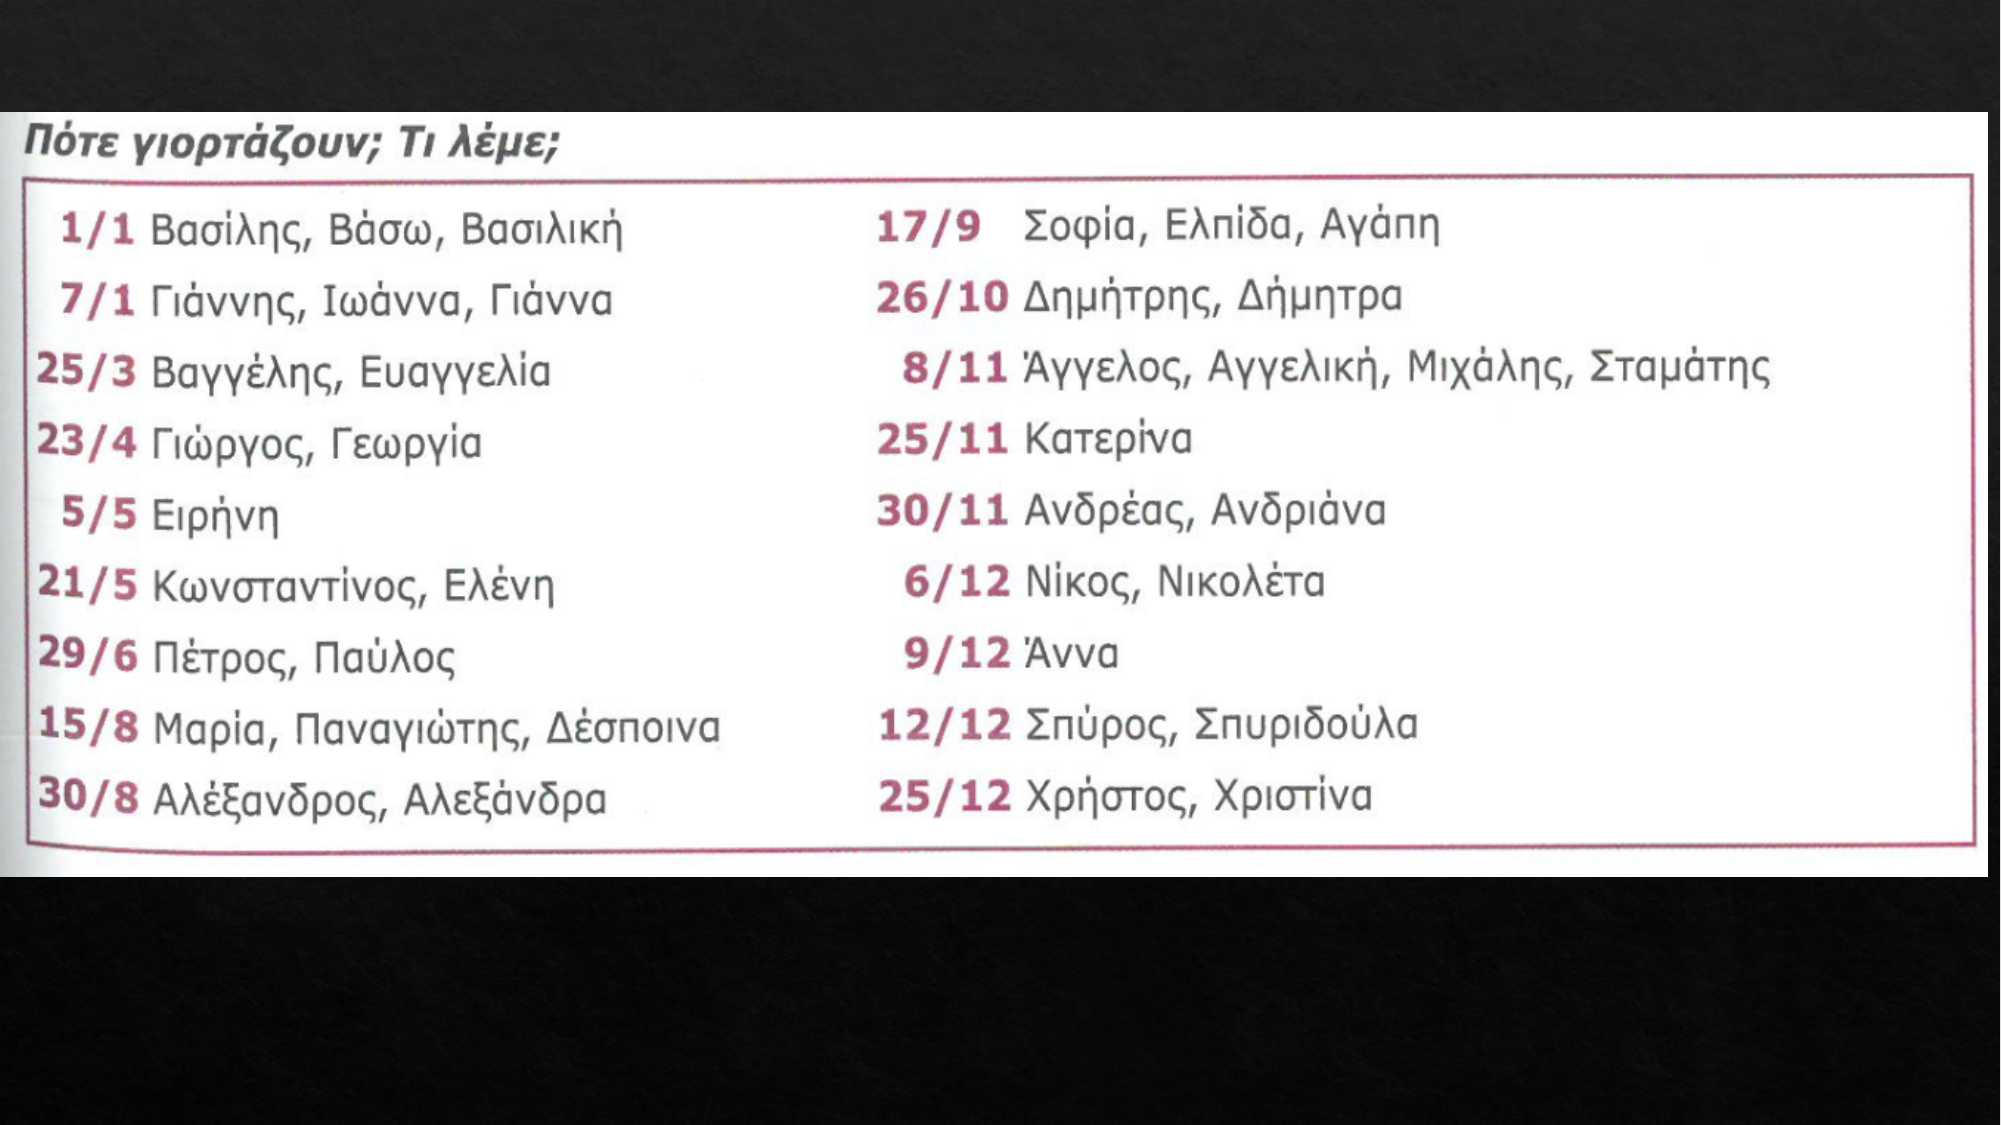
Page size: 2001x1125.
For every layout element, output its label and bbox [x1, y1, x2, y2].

picture [0, 113, 1988, 877]
